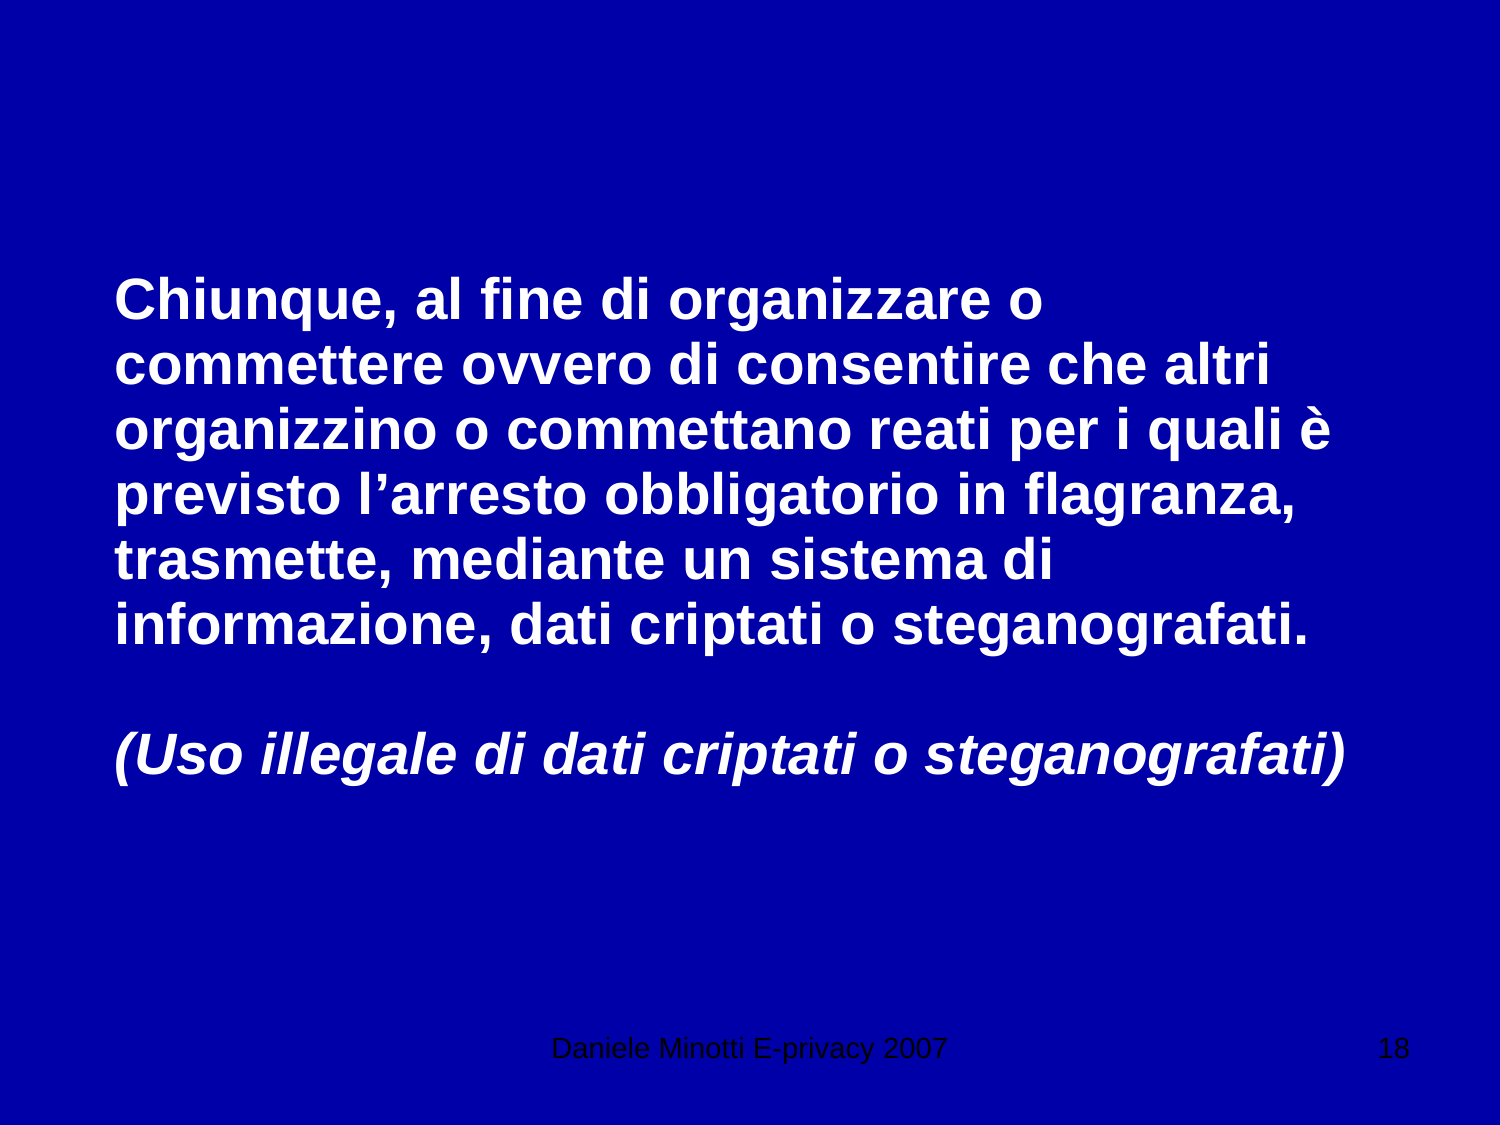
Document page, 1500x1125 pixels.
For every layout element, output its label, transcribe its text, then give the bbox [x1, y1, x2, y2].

title Chiunque, al fine di organizzare o commettere ovvero di consentire che altri organizzino o commettano reati per i quali è previsto l’arresto obbligatorio in flagranza, trasmette, mediante un sistema di informazione, dati criptati o steganografati. (Uso illegale di dati criptati o steganografati) [100, 90, 1400, 965]
